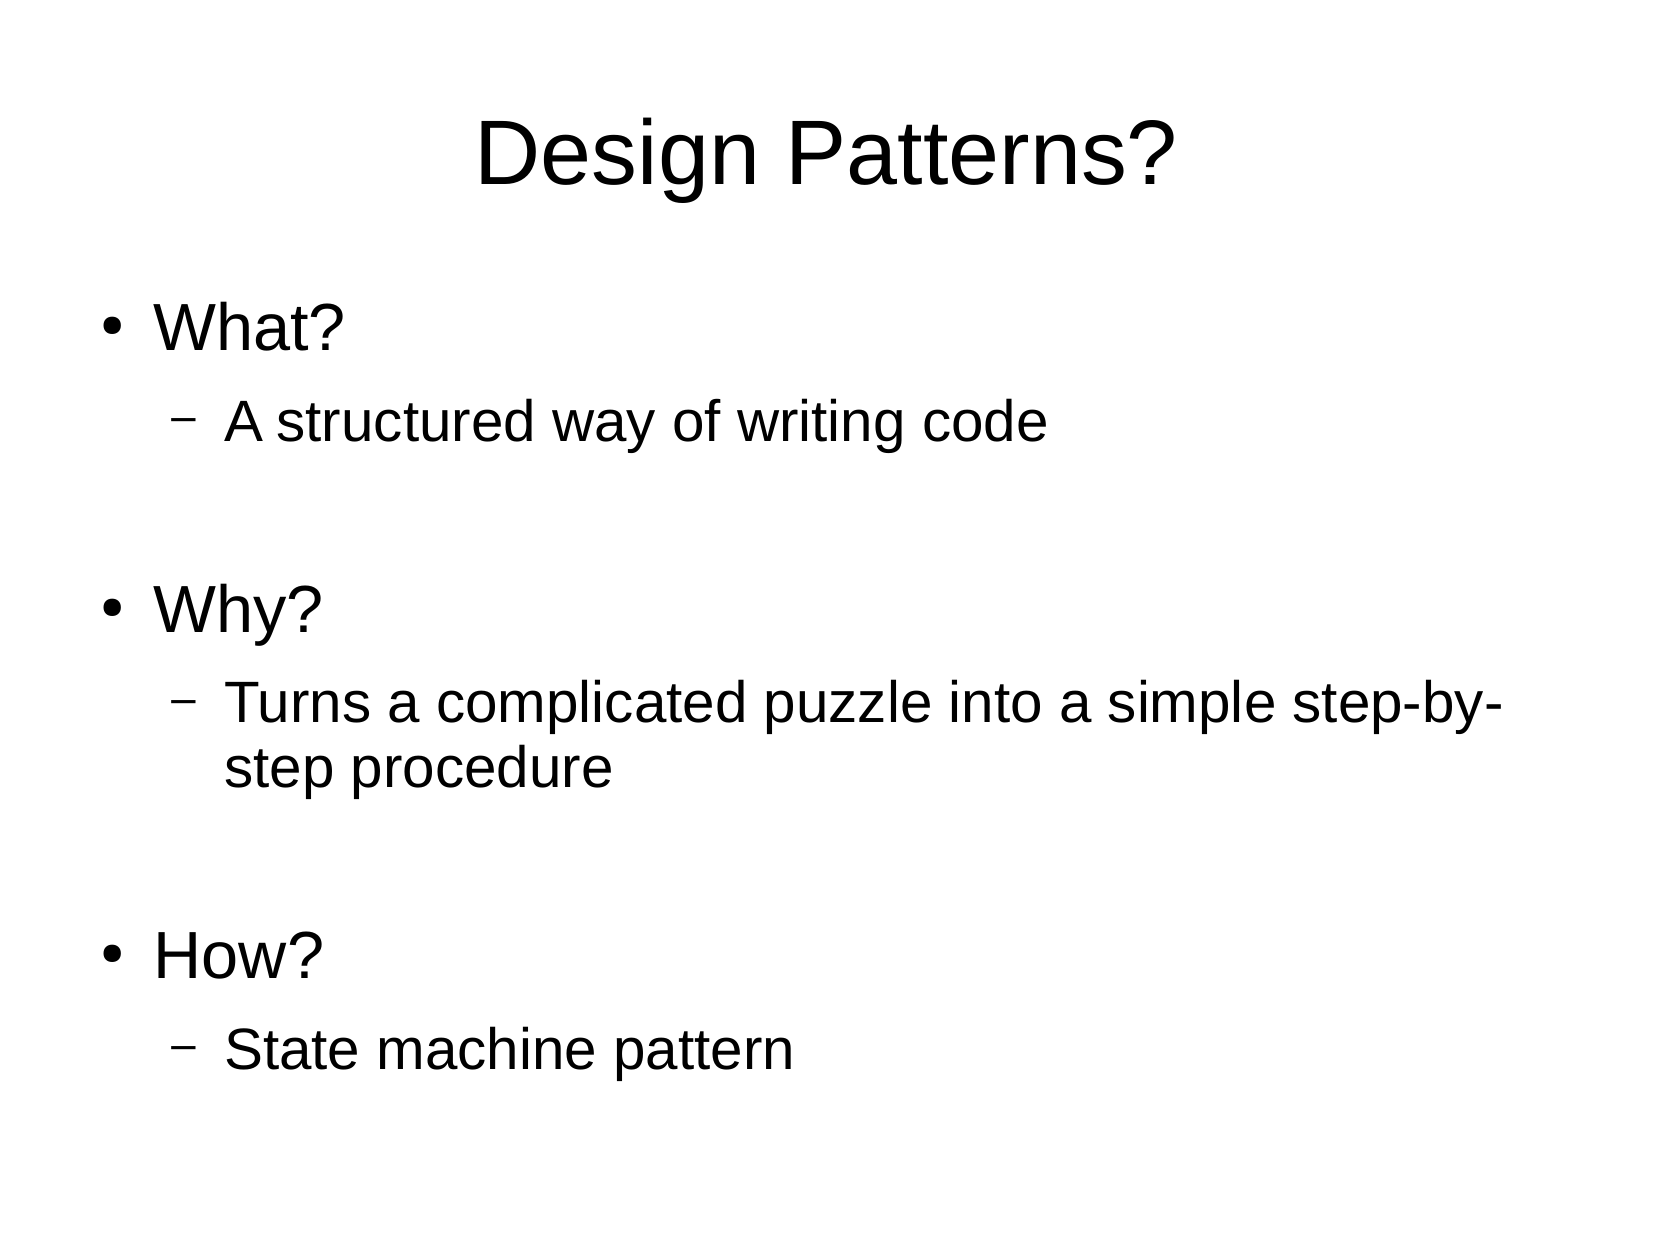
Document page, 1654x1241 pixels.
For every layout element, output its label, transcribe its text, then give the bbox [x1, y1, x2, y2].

title Design Patterns? [82, 49, 1571, 257]
list What? A structured way of writing code Why? Turns a complicated puzzle into a simple step-by-step procedure How? State machine pattern [82, 290, 1571, 1111]
